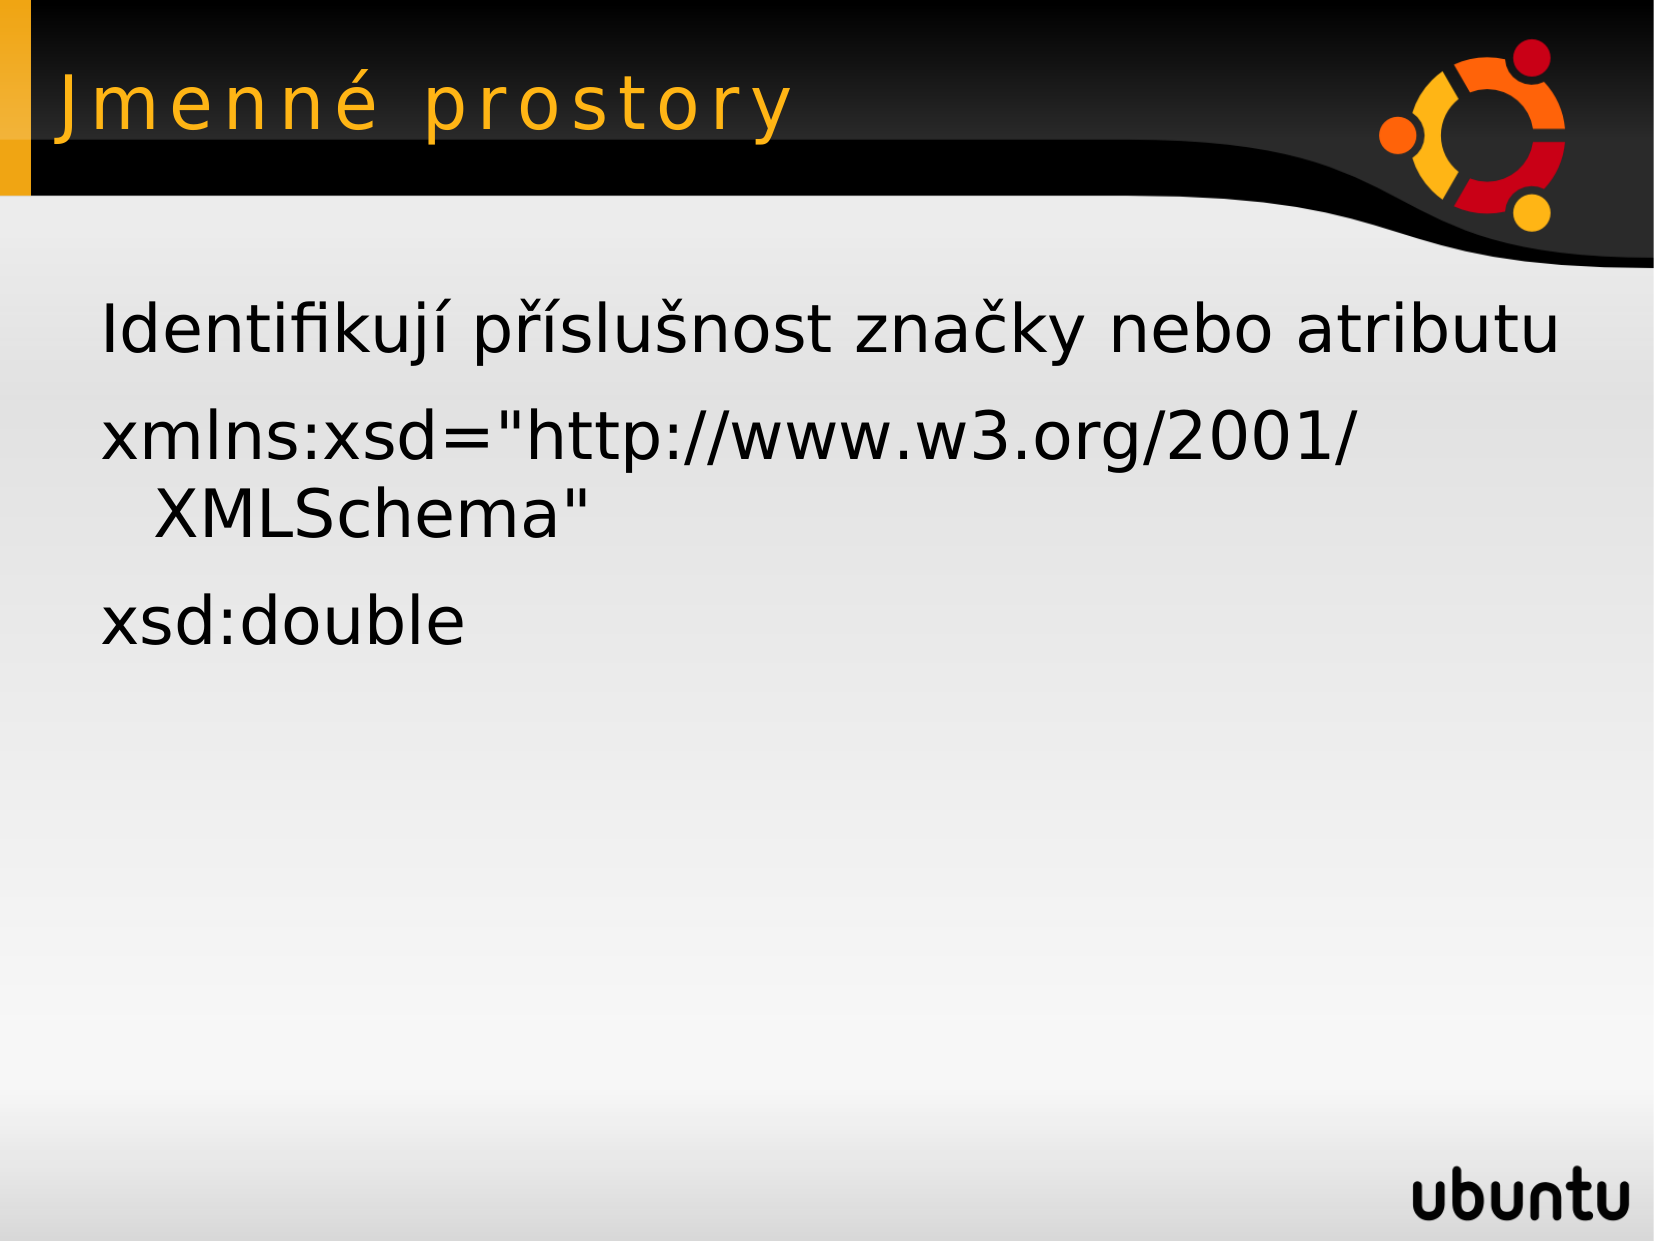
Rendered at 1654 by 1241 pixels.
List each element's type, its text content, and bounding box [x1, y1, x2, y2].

title Jmenné prostory [59, 29, 1270, 178]
picture [0, 0, 1654, 1241]
list Identifikují příslušnost značky nebo atributu xmlns:xsd="http://www.w3.org/2001/XMLSchema" xsd:double [82, 290, 1571, 1109]
